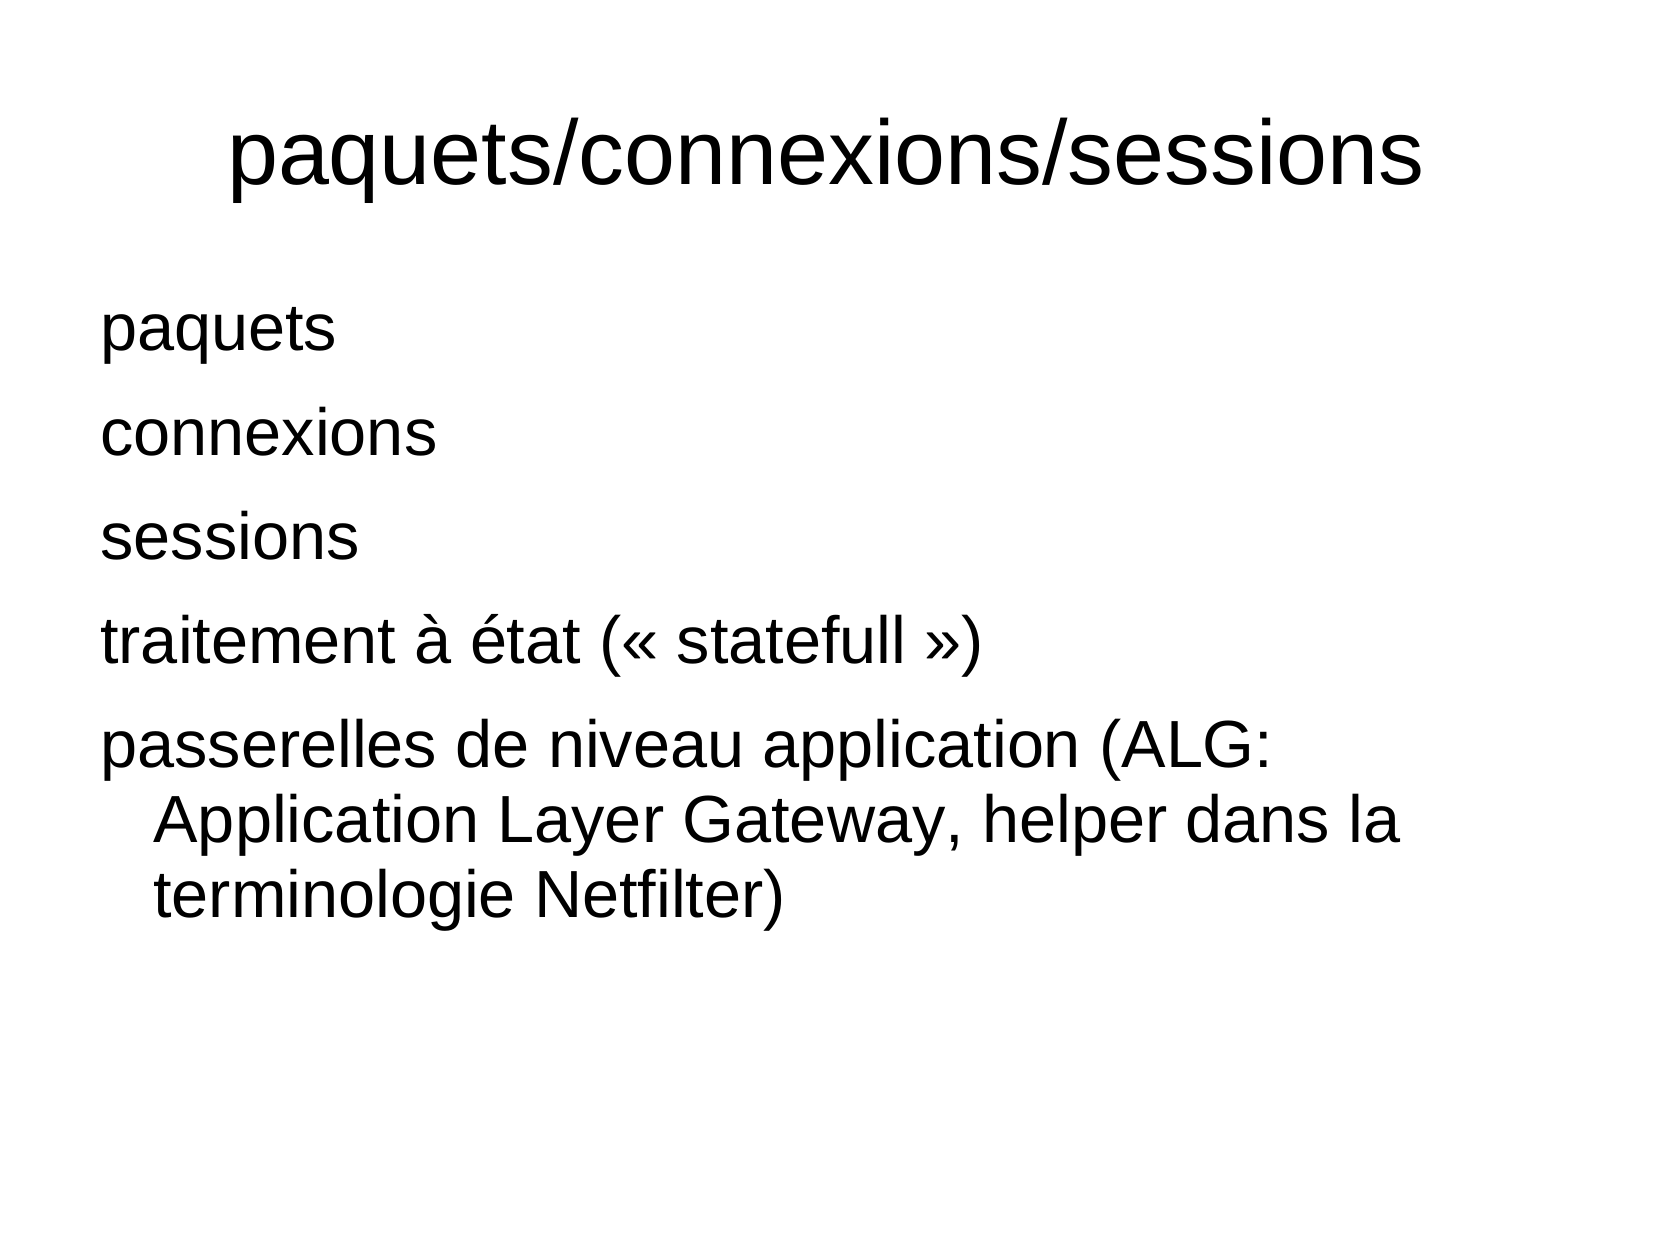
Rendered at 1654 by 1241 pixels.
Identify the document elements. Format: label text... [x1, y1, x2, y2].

list paquets connexions sessions traitement à état (« statefull ») passerelles de niveau application (ALG: Application Layer Gateway, helper dans la terminologie Netfilter) [82, 290, 1571, 1109]
title paquets/connexions/sessions [82, 49, 1571, 257]
